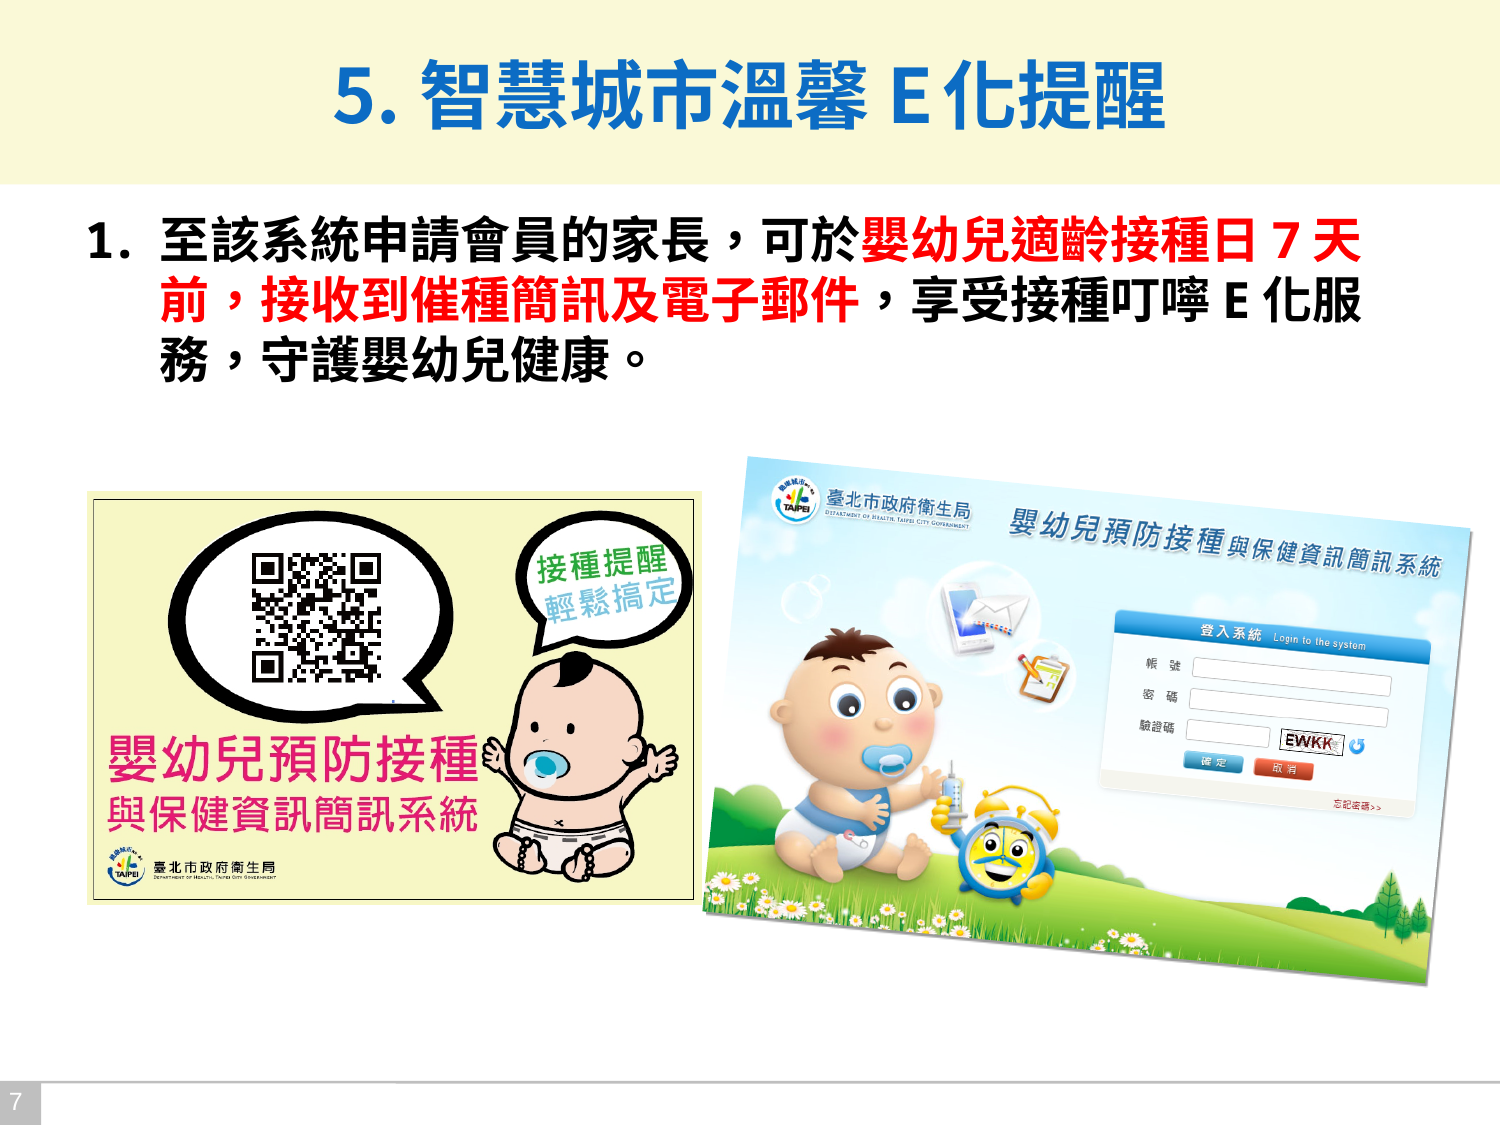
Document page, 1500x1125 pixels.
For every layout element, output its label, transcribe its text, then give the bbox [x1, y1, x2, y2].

title 5.智慧城市溫馨E化提醒 [0, 0, 1500, 188]
picture [87, 456, 1471, 984]
text_box 至該系統申請會員的家長，可於嬰幼兒適齡接種日7天前，接收到催種簡訊及電子郵件，享受接種叮嚀E化服務，守護嬰幼兒健康。 [70, 201, 1407, 397]
